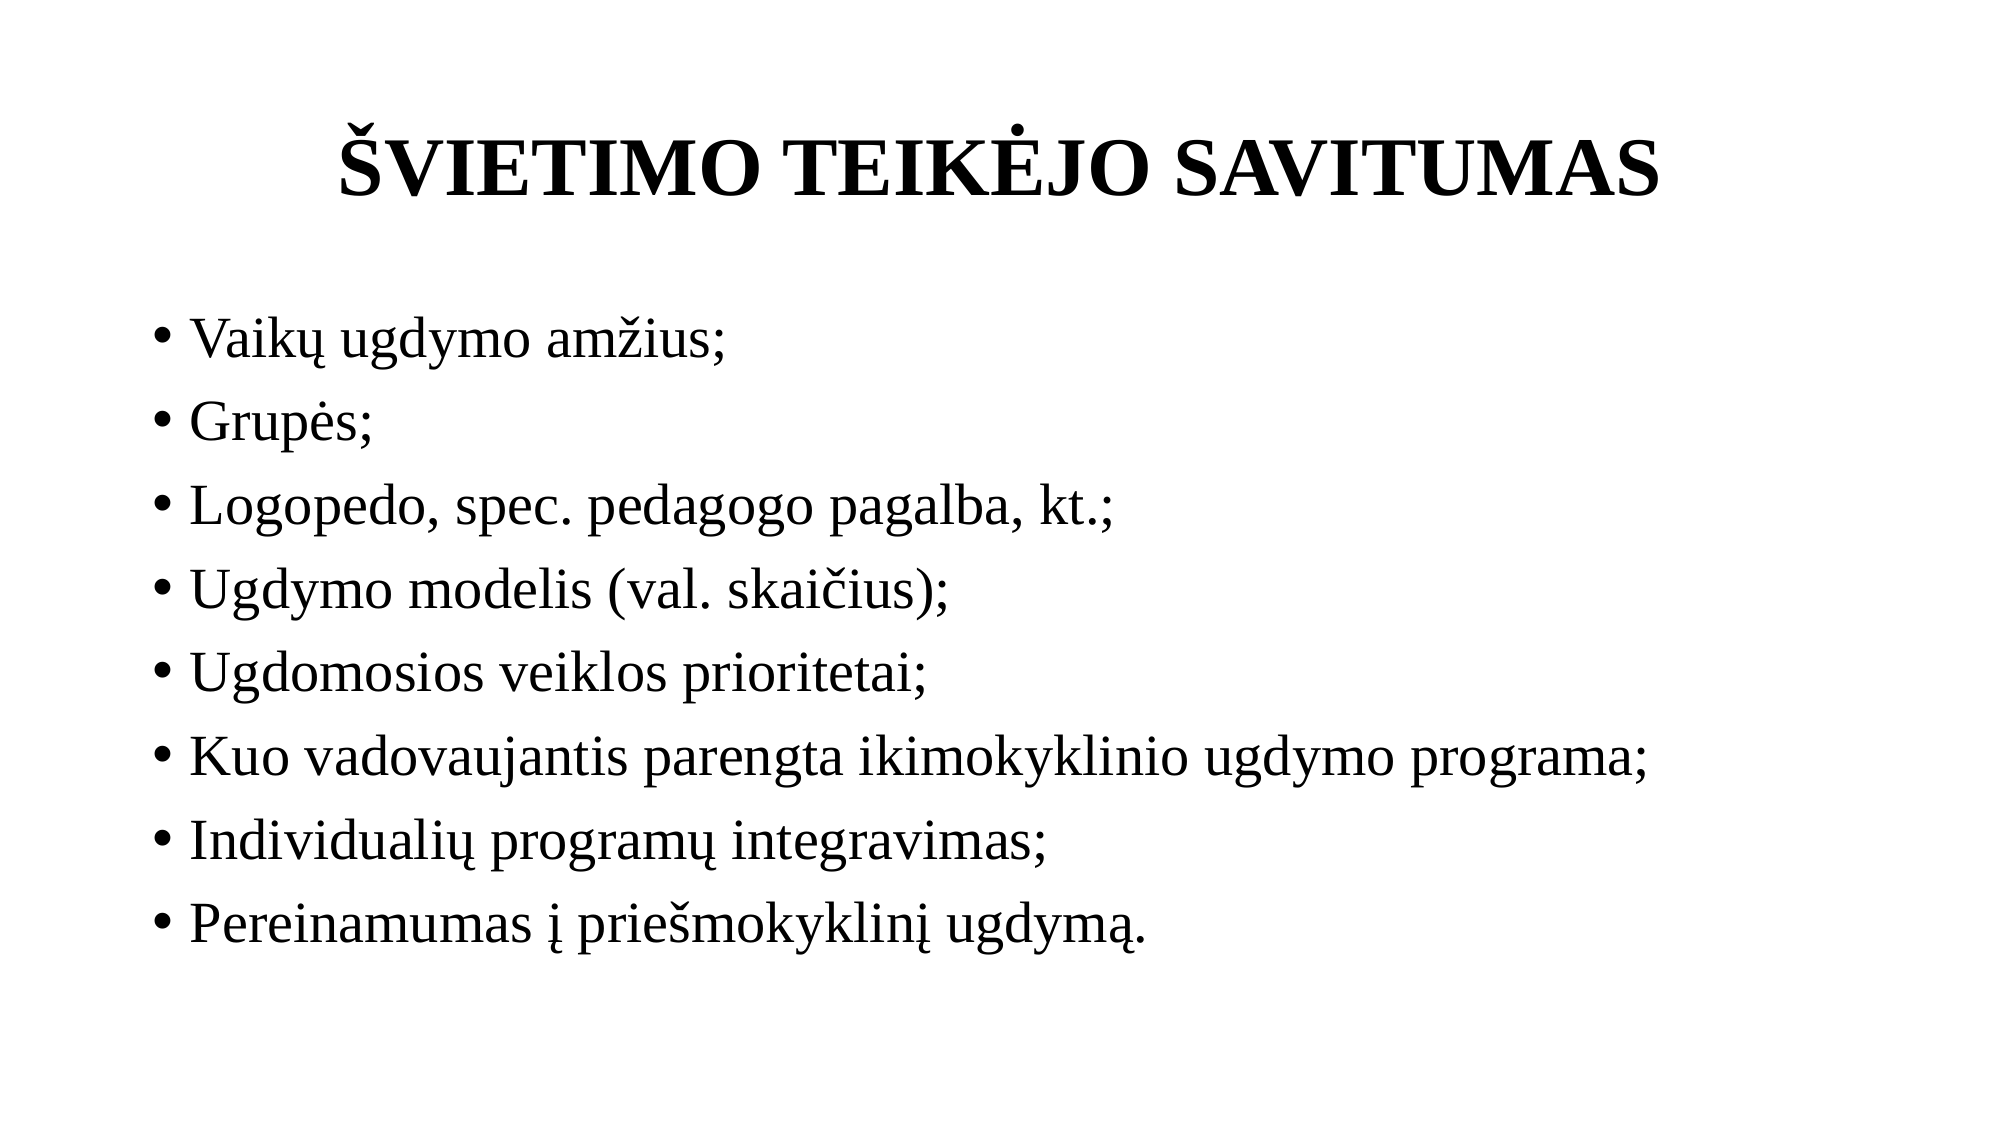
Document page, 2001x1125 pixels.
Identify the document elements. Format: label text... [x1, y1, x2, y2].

title ŠVIETIMO TEIKĖJO SAVITUMAS [137, 59, 1863, 278]
list Vaikų ugdymo amžius; Grupės; Logopedo, spec. pedagogo pagalba, kt.; Ugdymo modelis (val. skaičius); Ugdomosios veiklos prioritetai; Kuo vadovaujantis parengta ikimokyklinio ugdymo programa; Individualių programų integravimas; Pereinamumas į priešmokyklinį ugdymą. [137, 299, 1863, 1014]
